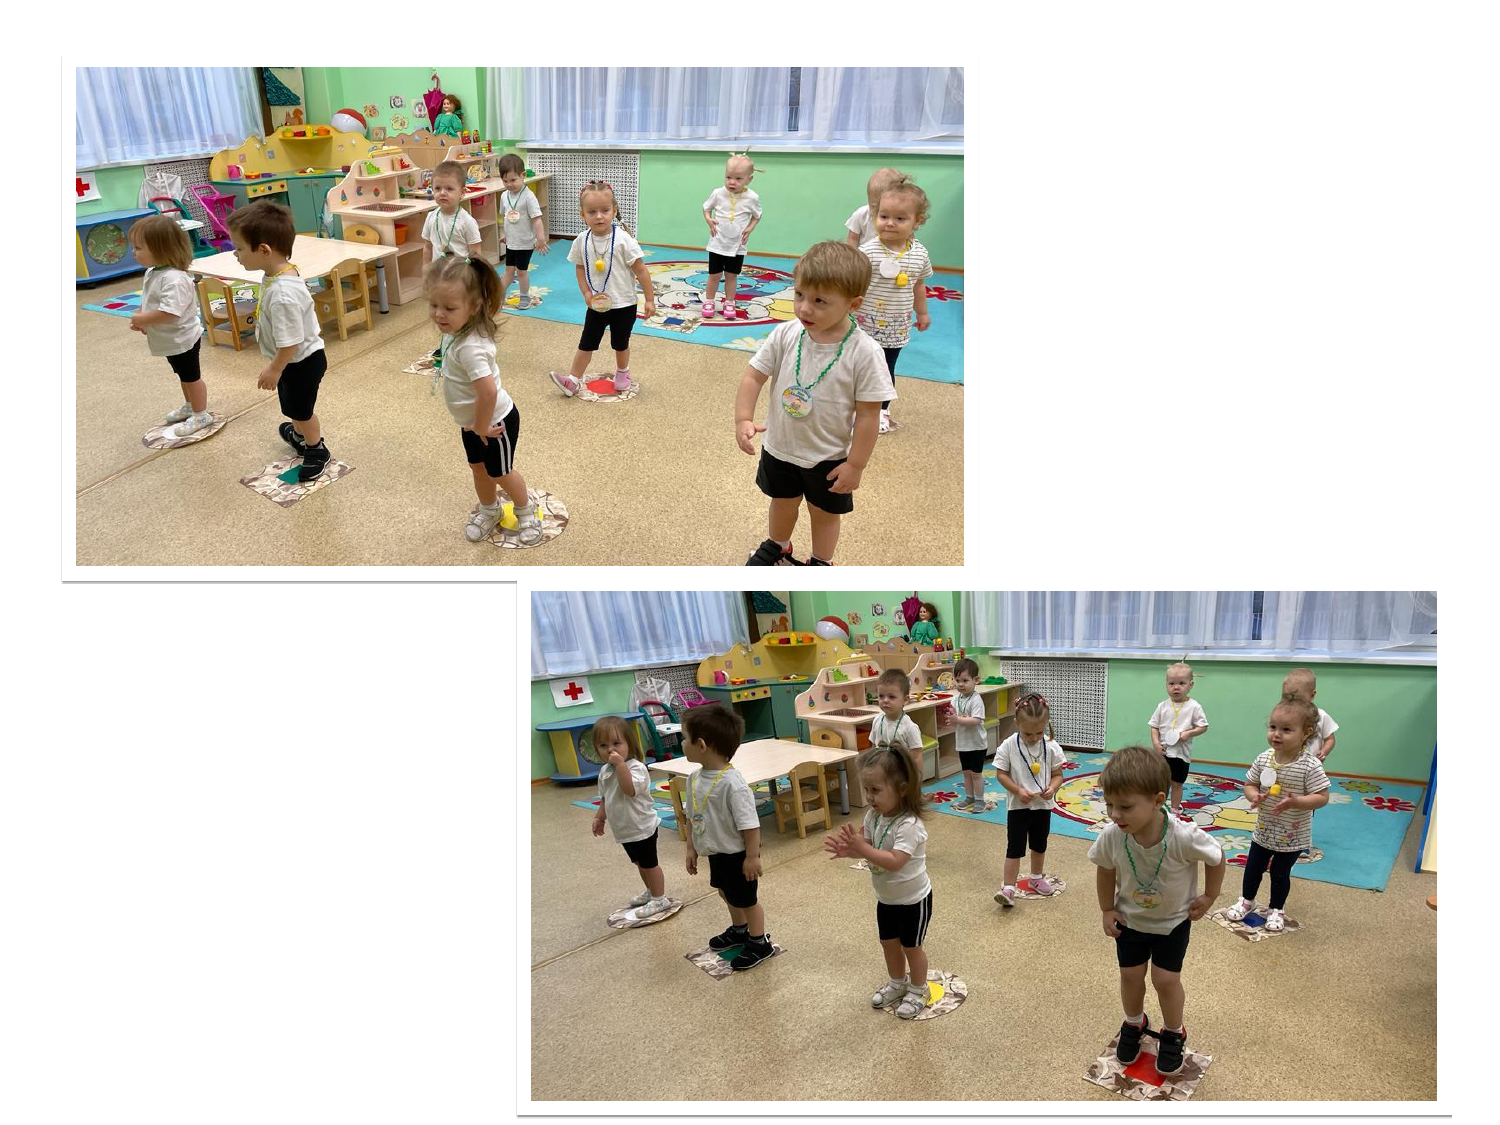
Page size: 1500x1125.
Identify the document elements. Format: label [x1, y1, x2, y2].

picture [76, 67, 964, 567]
picture [531, 591, 1438, 1101]
